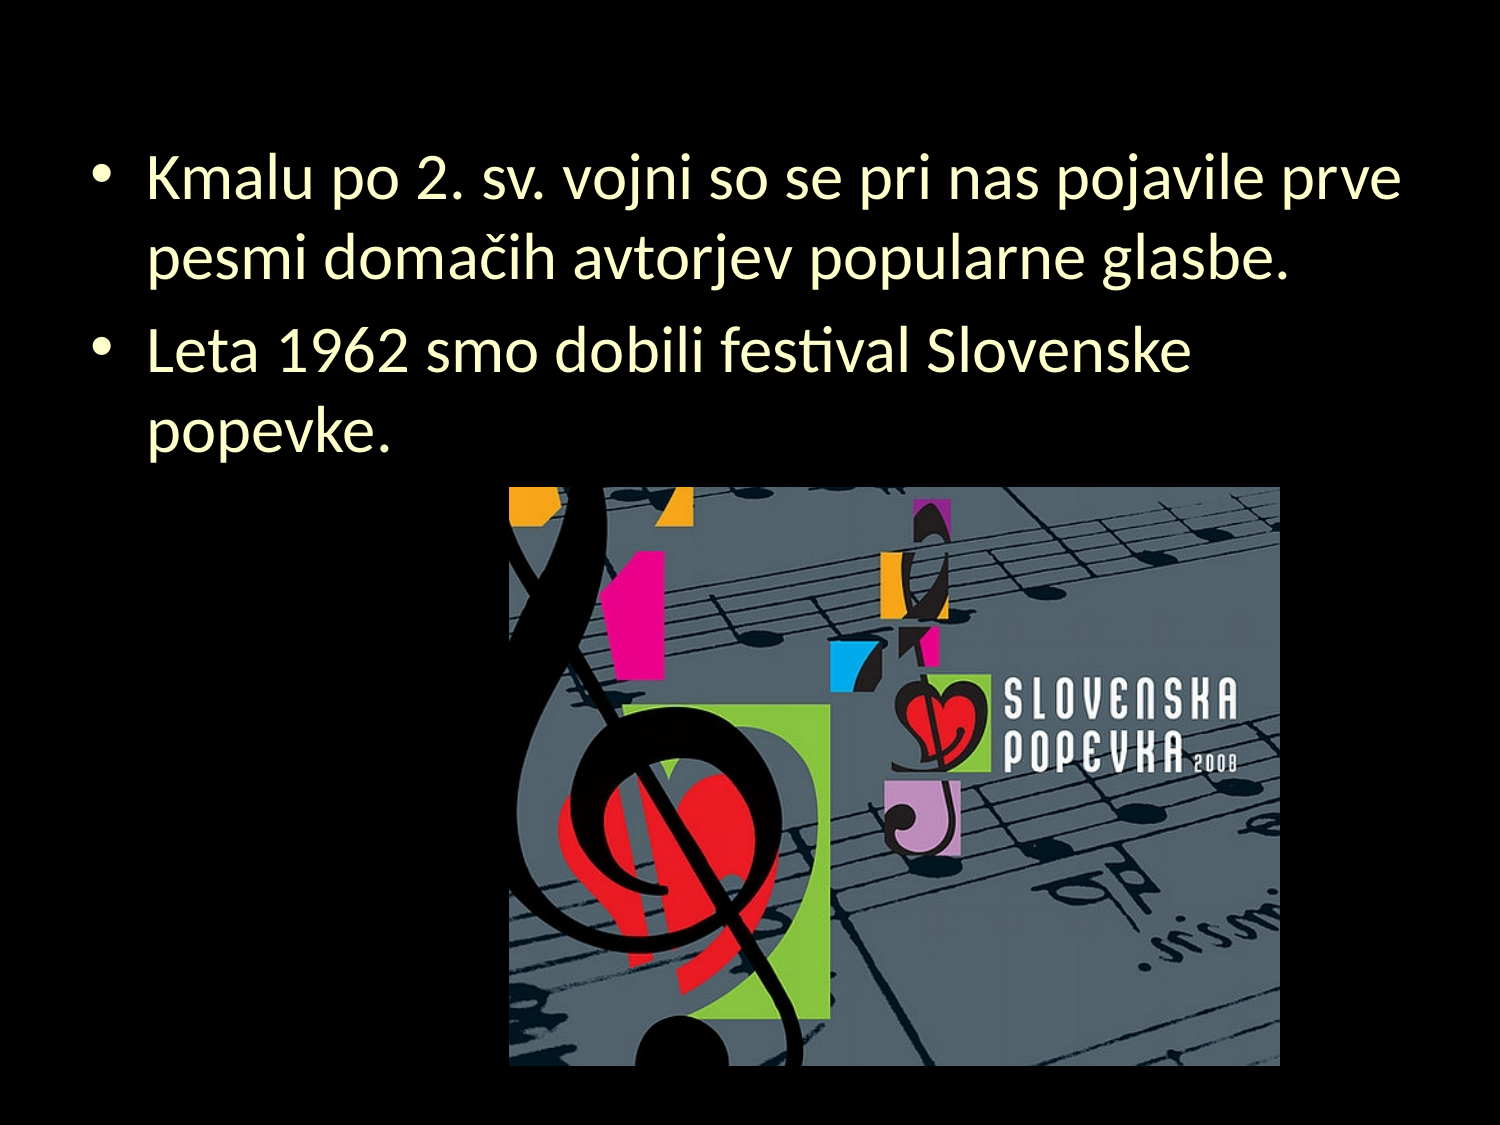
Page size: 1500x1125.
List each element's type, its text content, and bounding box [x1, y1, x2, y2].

picture [509, 487, 1280, 1066]
list Kmalu po 2. sv. vojni so se pri nas pojavile prve pesmi domačih avtorjev popularne glasbe. Leta 1962 smo dobili festival Slovenske popevke. [75, 125, 1425, 1005]
